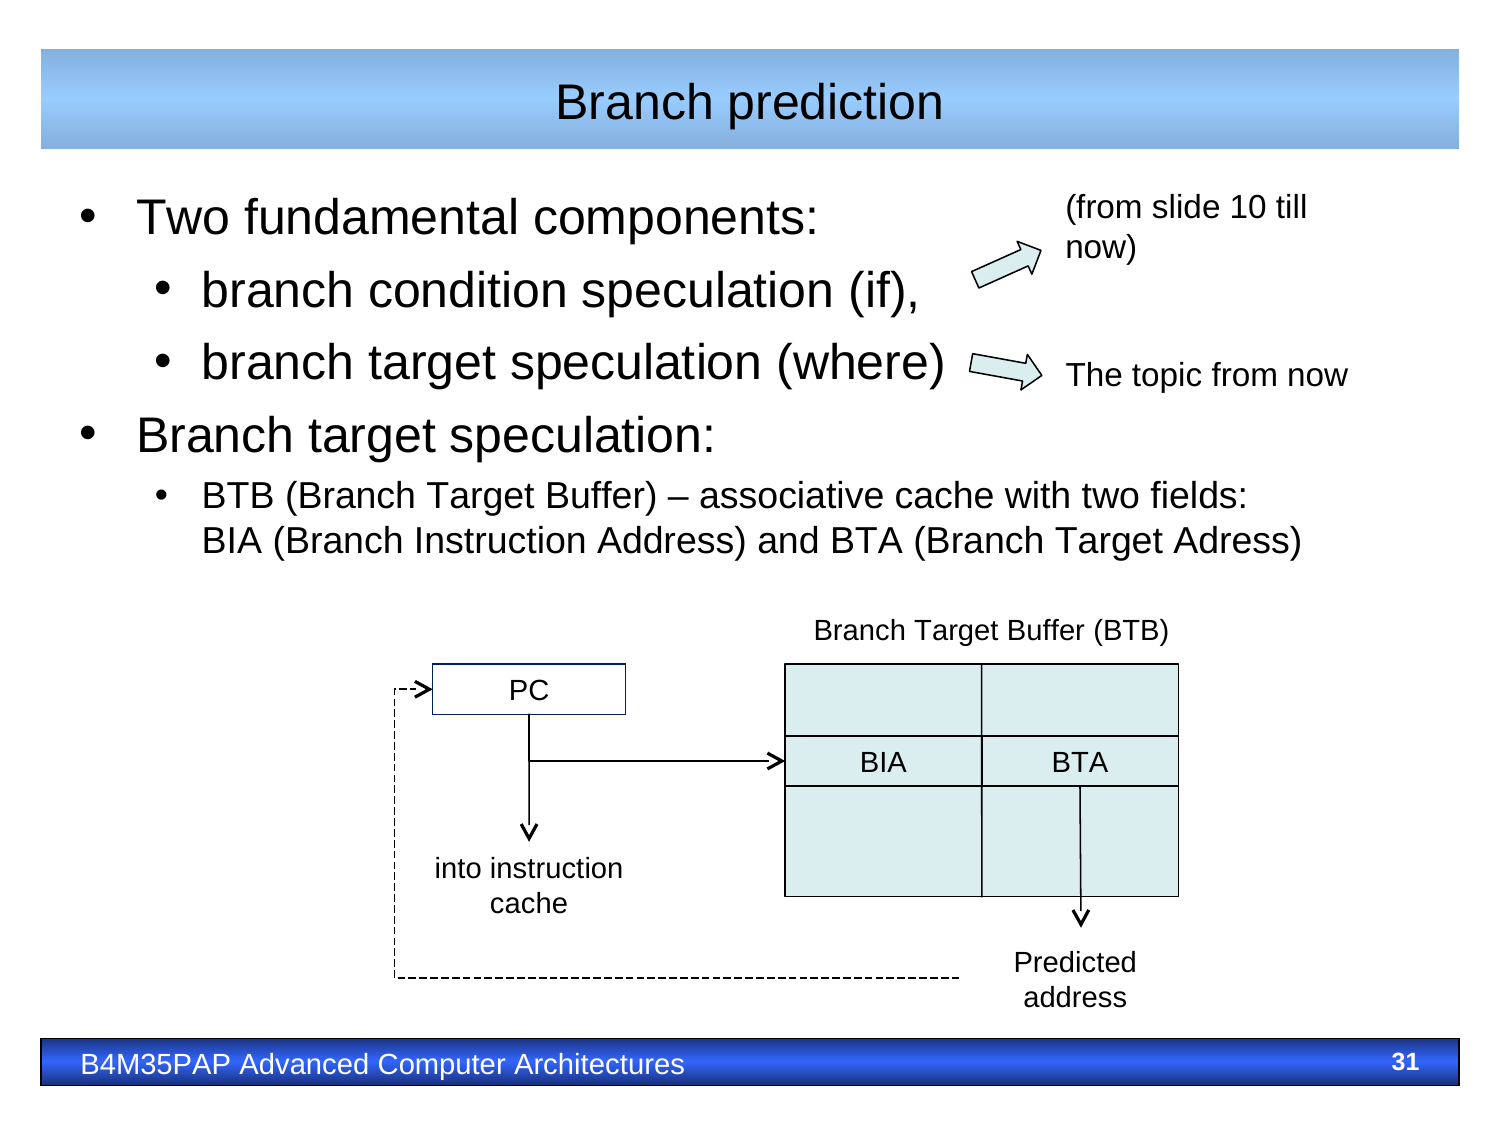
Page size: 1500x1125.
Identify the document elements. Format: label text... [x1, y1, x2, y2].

text_box BTA [983, 735, 1179, 787]
text_box PC [432, 664, 626, 715]
text_box BIA [785, 735, 980, 787]
text_box [971, 241, 1041, 289]
text_box into instruction cache [402, 841, 657, 928]
text_box [785, 663, 980, 735]
text_box [785, 787, 981, 897]
text_box (from slide 10 till now) [1050, 177, 1351, 273]
text_box [983, 787, 1080, 897]
text_box The topic from now [1050, 345, 1394, 401]
title Branch prediction [41, 49, 1459, 149]
text_box Branch Target Buffer (BTB) [785, 603, 1199, 655]
text_box [1081, 787, 1179, 897]
list Two fundamental components: branch condition speculation (if), branch target speculation (where) Branch target speculation: BTB (Branch Target Buffer) – associative cache with two fields: BIA (Branch Instruction Address) and BTA (Branch Target Adress) [64, 177, 1436, 1000]
text_box Predicted address [958, 935, 1193, 1021]
text_box [969, 353, 1042, 390]
text_box [983, 663, 1179, 735]
